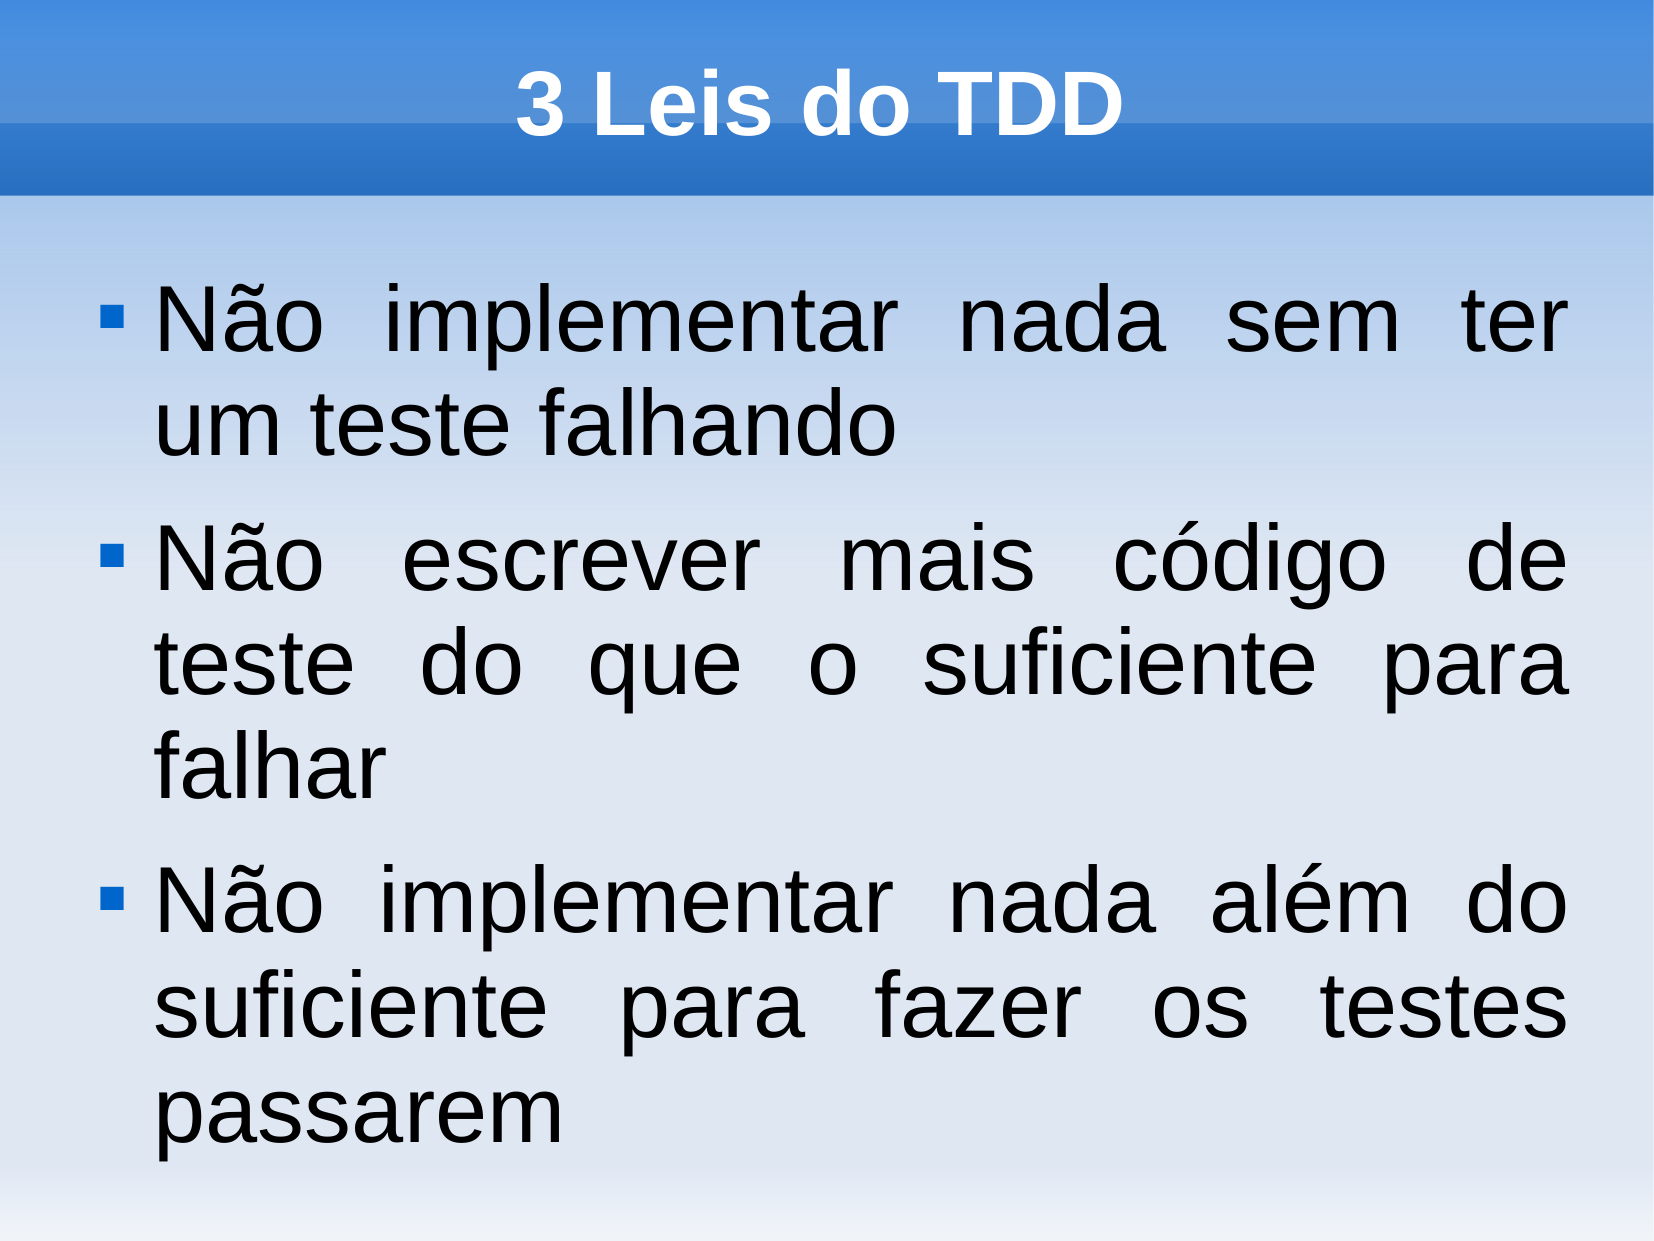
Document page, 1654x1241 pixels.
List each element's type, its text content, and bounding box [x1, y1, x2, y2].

list Não implementar nada sem ter um teste falhando Não escrever mais código de teste do que o suficiente para falhar Não implementar nada além do suficiente para fazer os testes passarem [82, 266, 1571, 1162]
picture [0, 0, 1654, 1241]
title 3 Leis do TDD [76, 7, 1565, 200]
